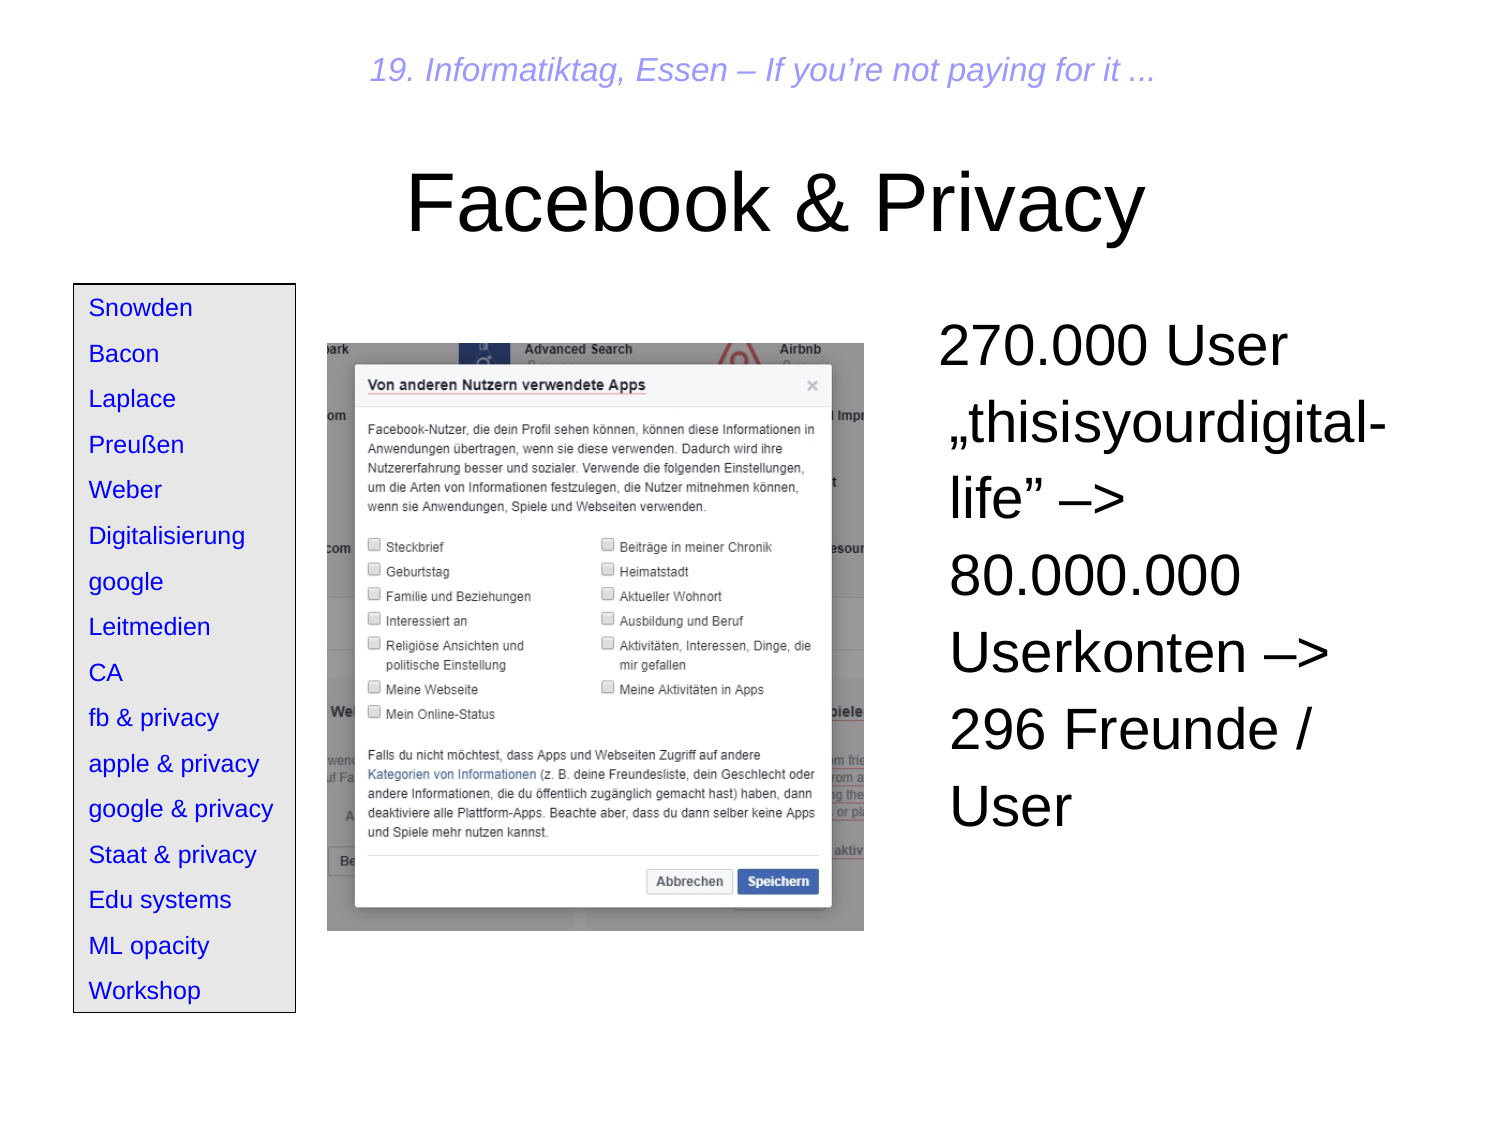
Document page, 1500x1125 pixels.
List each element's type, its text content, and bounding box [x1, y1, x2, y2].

picture [327, 343, 826, 931]
title Facebook & Privacy [113, 112, 1463, 300]
list 270.000 User „thisisyourdigital-life” –> 80.000.000 Userkonten –> 296 Freunde / User [826, 299, 1426, 1043]
